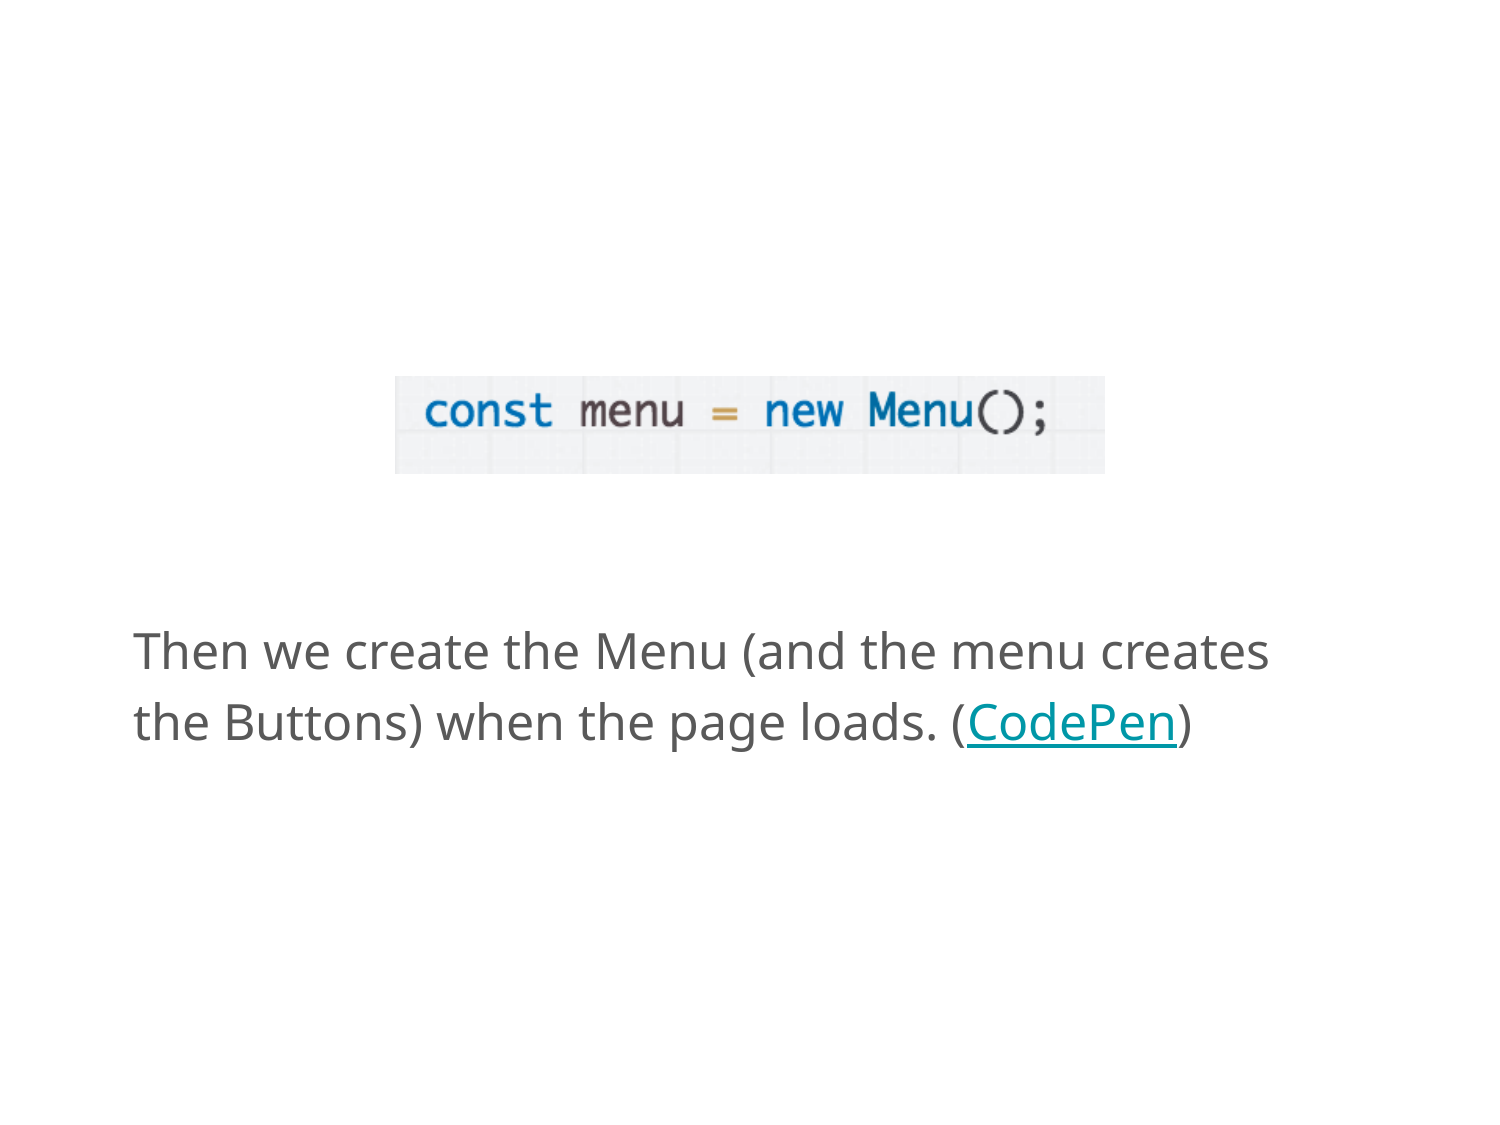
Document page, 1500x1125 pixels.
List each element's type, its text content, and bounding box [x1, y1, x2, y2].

list Then we create the Menu (and the menu creates the Buttons) when the page loads. (CodePen) [118, 596, 1303, 789]
picture [395, 376, 1105, 474]
